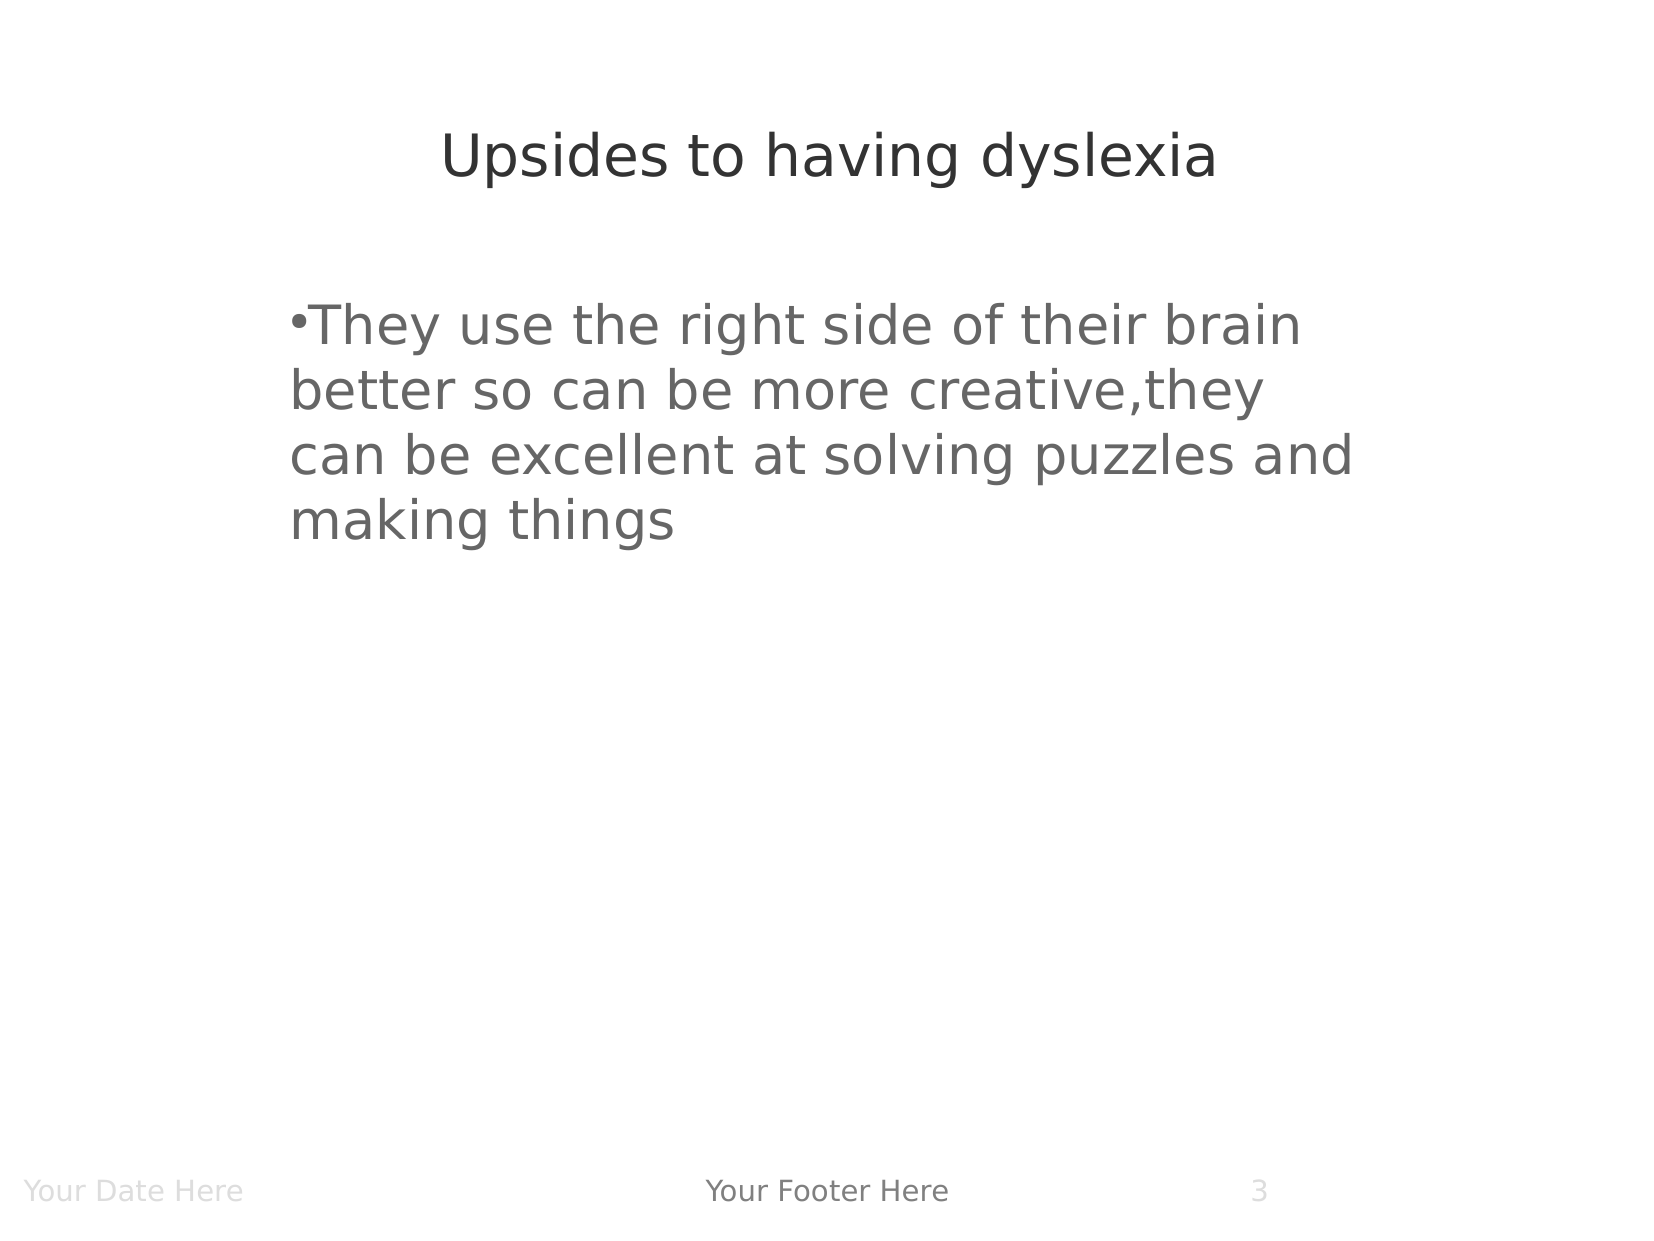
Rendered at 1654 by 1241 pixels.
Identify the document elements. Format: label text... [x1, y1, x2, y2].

text_box Your Footer Here [565, 1172, 1090, 1241]
title Upsides to having dyslexia [289, 49, 1372, 257]
list They use the right side of their brain better so can be more creative,they can be excellent at solving puzzles and making things [289, 290, 1372, 1090]
text_box Your Date Here [23, 1172, 409, 1241]
text_box [1250, 1172, 1636, 1241]
